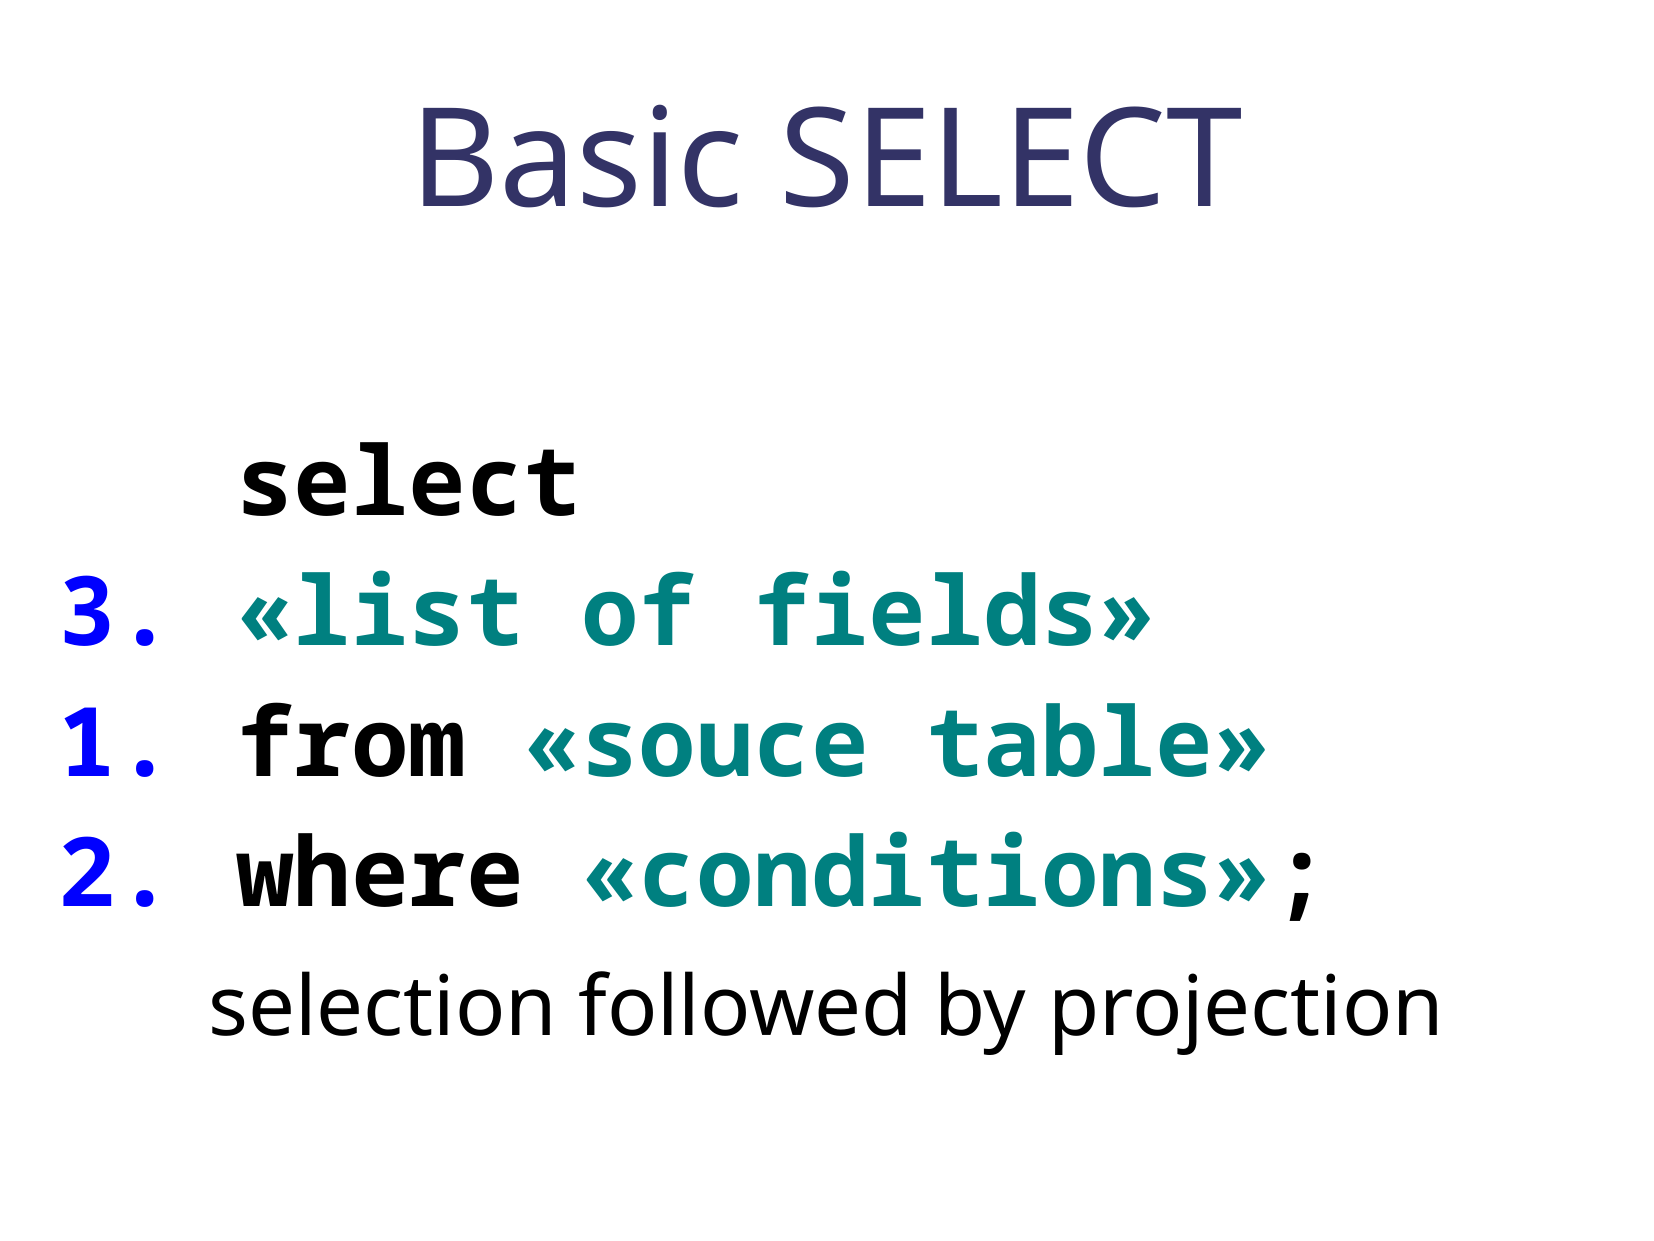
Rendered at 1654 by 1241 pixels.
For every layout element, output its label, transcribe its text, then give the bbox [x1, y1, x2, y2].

text_box select «list of fields» from «souce table» where «conditions»; [236, 413, 1654, 855]
subtitle selection followed by projection [82, 946, 1571, 1094]
title Basic SELECT [82, 56, 1571, 250]
text_box 3. 1. 2. [59, 413, 207, 855]
